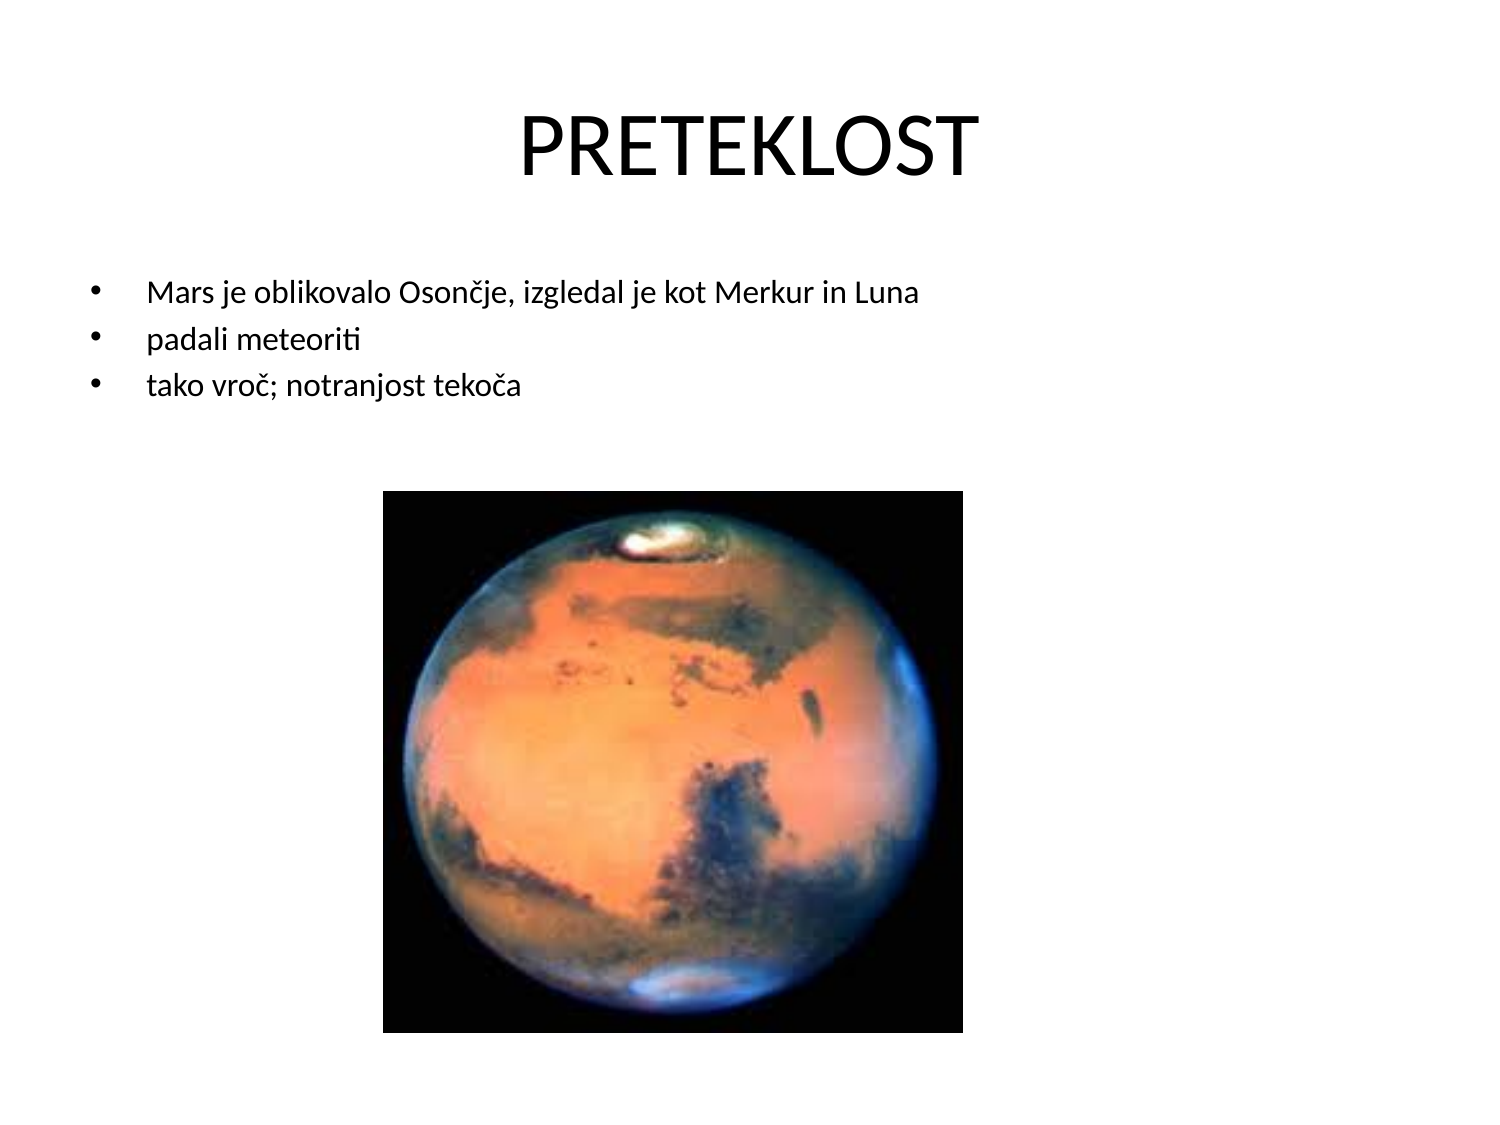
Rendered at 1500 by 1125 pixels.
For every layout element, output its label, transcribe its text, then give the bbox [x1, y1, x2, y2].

list Mars je oblikovalo Osončje, izgledal je kot Merkur in Luna padali meteoriti tako vroč; notranjost tekoča [75, 262, 1425, 1005]
picture [383, 491, 963, 1034]
title PRETEKLOST [75, 45, 1425, 233]
